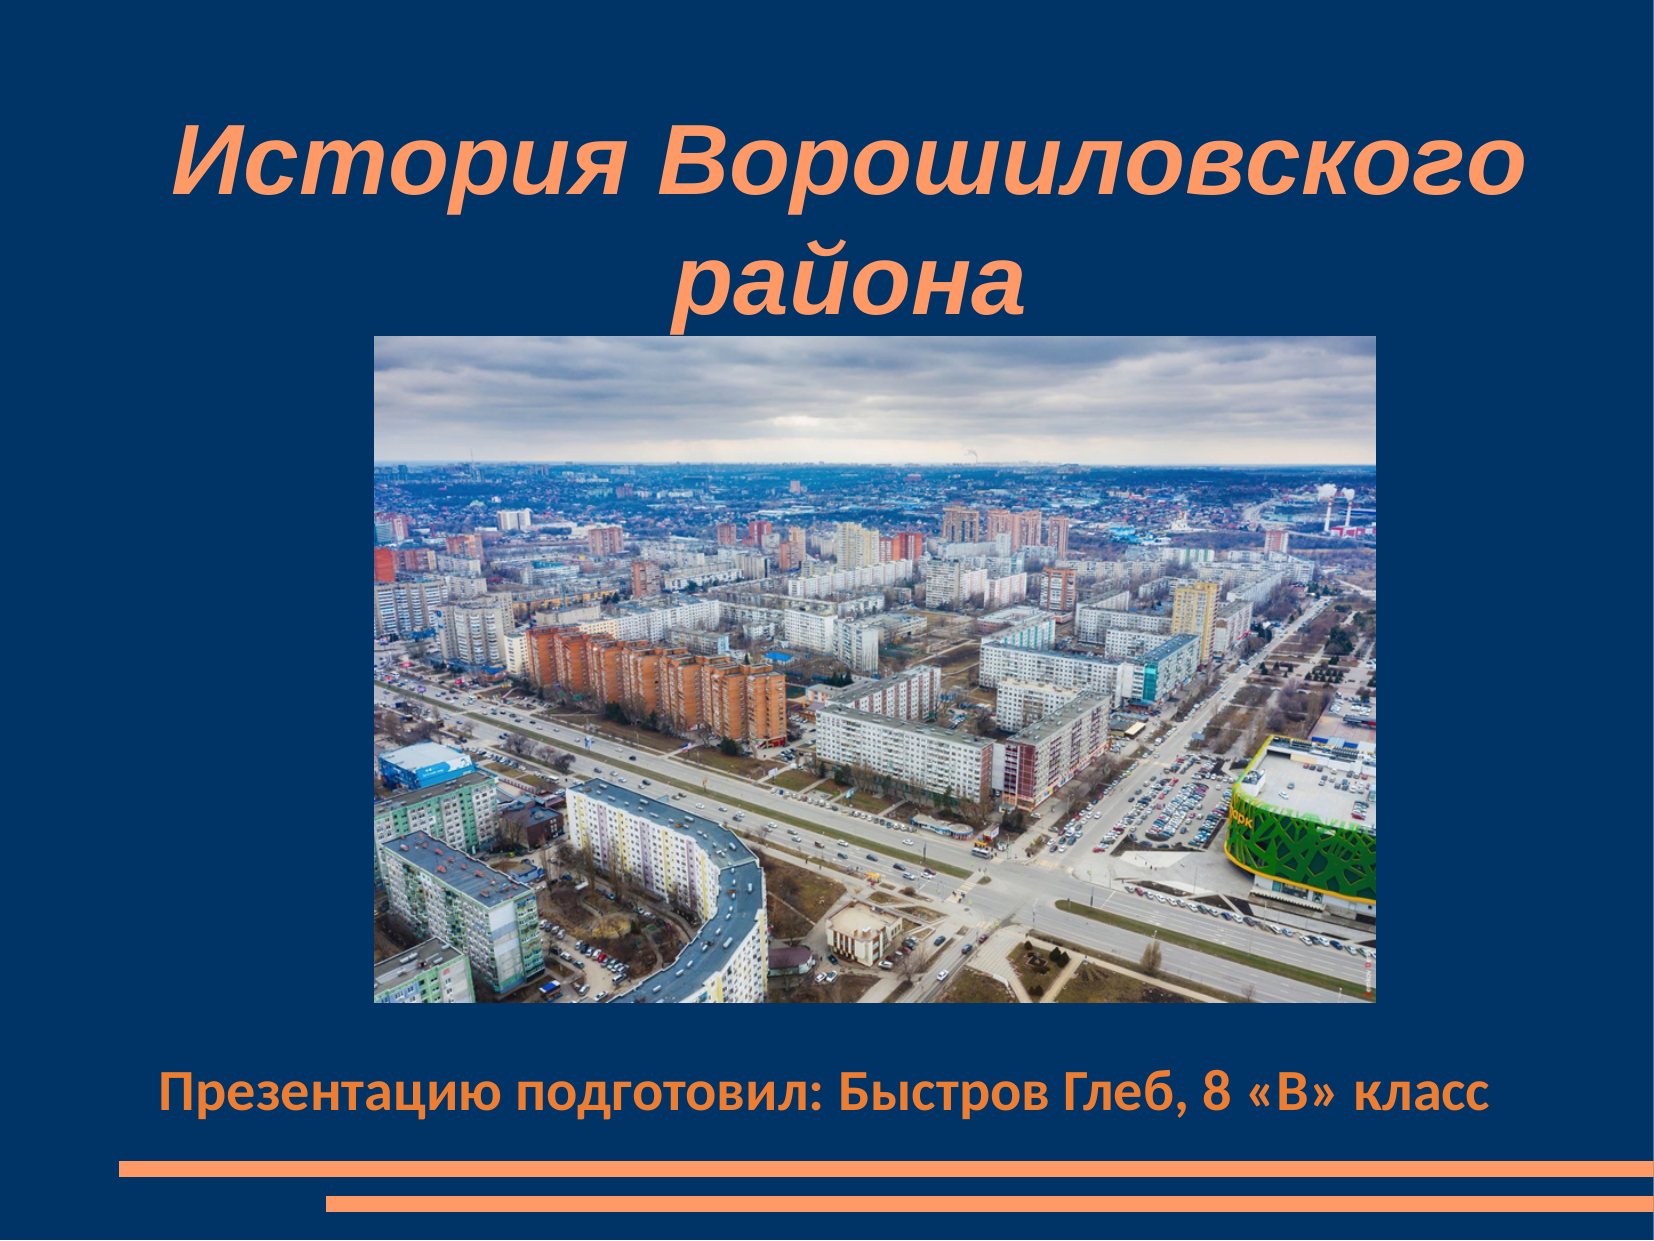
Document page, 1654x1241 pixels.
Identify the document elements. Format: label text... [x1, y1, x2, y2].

title История Ворошиловского района [144, 93, 1557, 337]
picture [374, 336, 1376, 1003]
text_box Презентацию подготовил: Быстров Глеб, 8 «В» класс [144, 1044, 1598, 1131]
